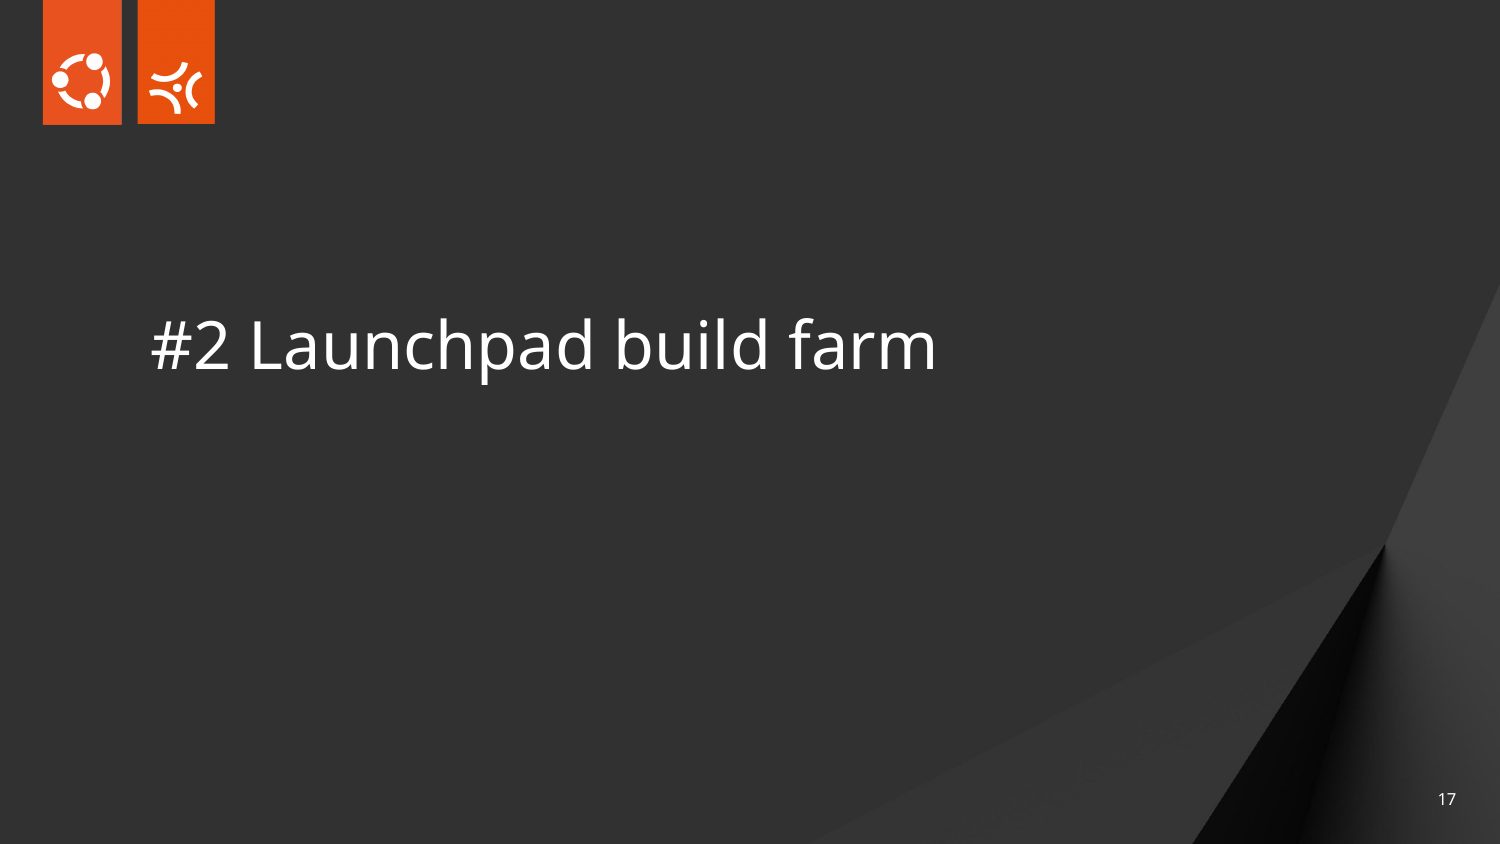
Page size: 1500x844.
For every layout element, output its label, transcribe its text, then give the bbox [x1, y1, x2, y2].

picture [0, 0, 1500, 844]
slide_number <number> [1381, 773, 1472, 839]
title #2 Launchpad build farm [150, 300, 1049, 383]
